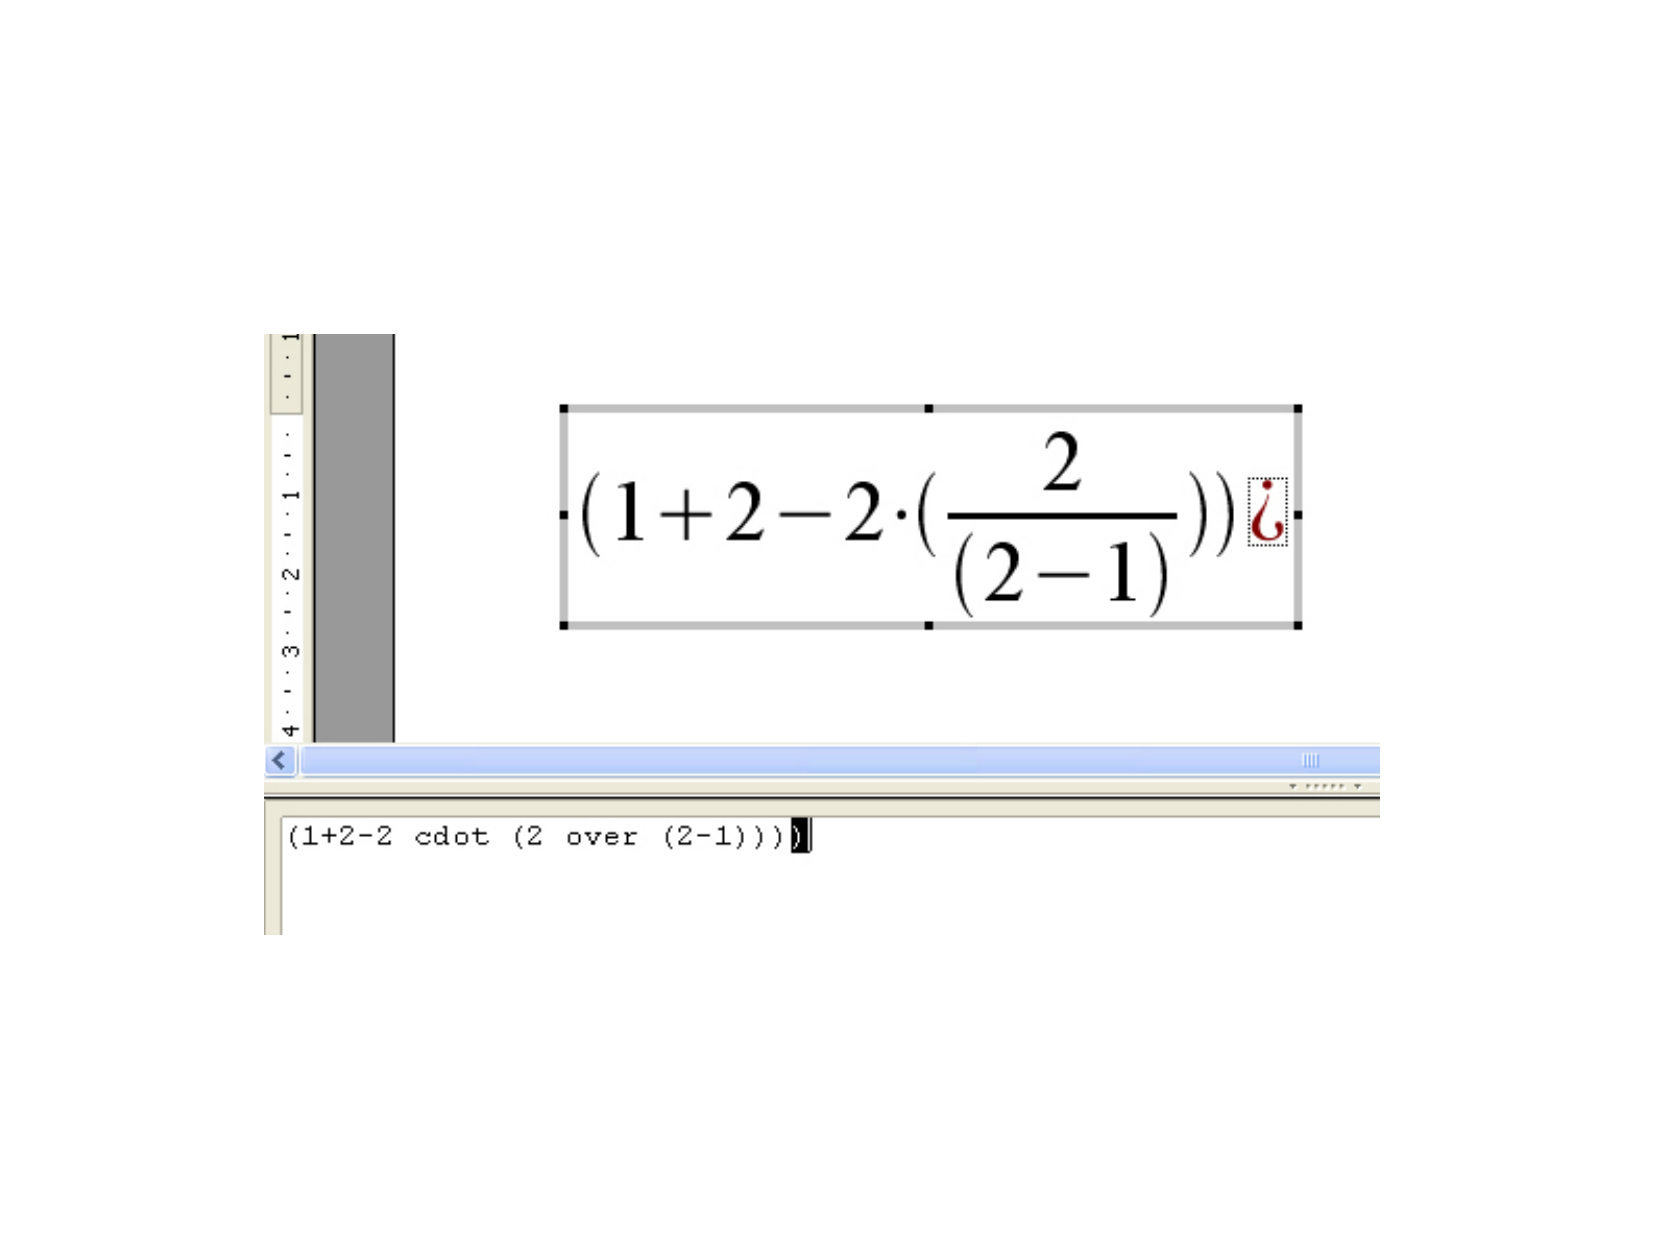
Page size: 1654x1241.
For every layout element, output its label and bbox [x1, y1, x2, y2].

picture [264, 334, 1380, 935]
